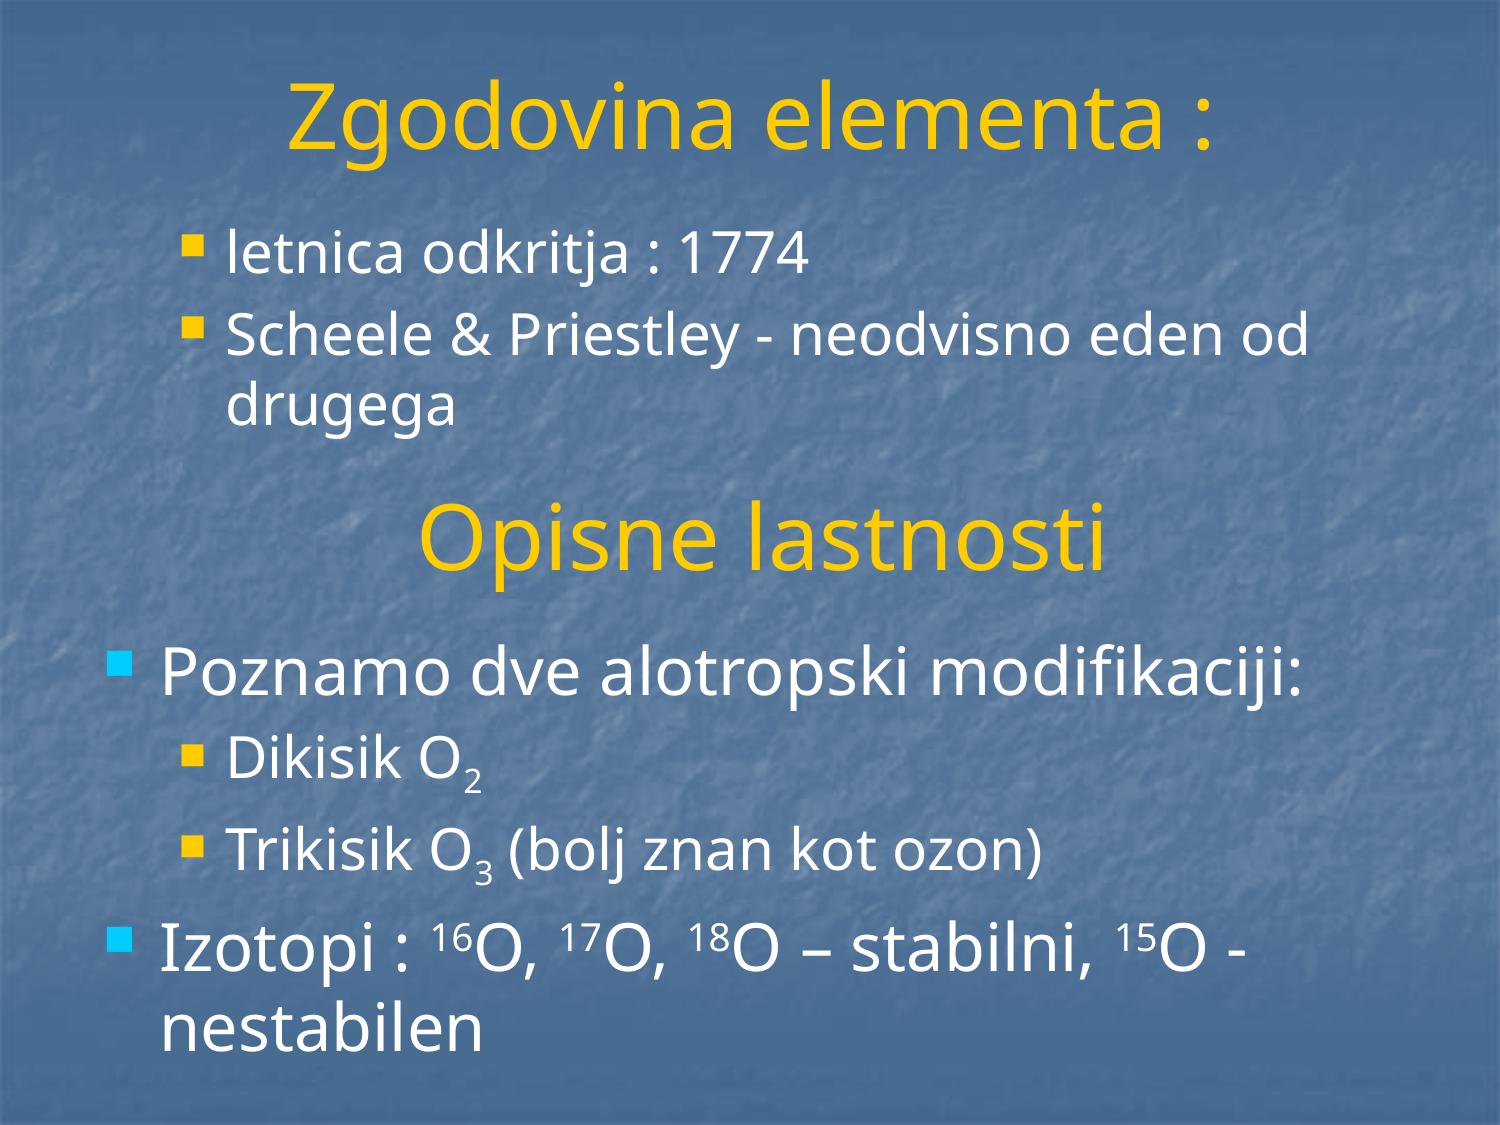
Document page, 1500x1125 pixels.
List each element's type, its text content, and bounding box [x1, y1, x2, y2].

list letnica odkritja : 1774 Scheele & Priestley - neodvisno eden od drugega [88, 208, 1439, 420]
title Zgodovina elementa : [76, 0, 1427, 225]
picture [0, 0, 1500, 1125]
text_box Poznamo dve alotropski modifikaciji: Dikisik O2 Trikisik O3 (bolj znan kot ozon) Izotopi : 16O, 17O, 18O – stabilni, 15O - nestabilen [88, 621, 1439, 1001]
picture [343, 1020, 362, 1047]
text_box Opisne lastnosti [88, 420, 1439, 621]
